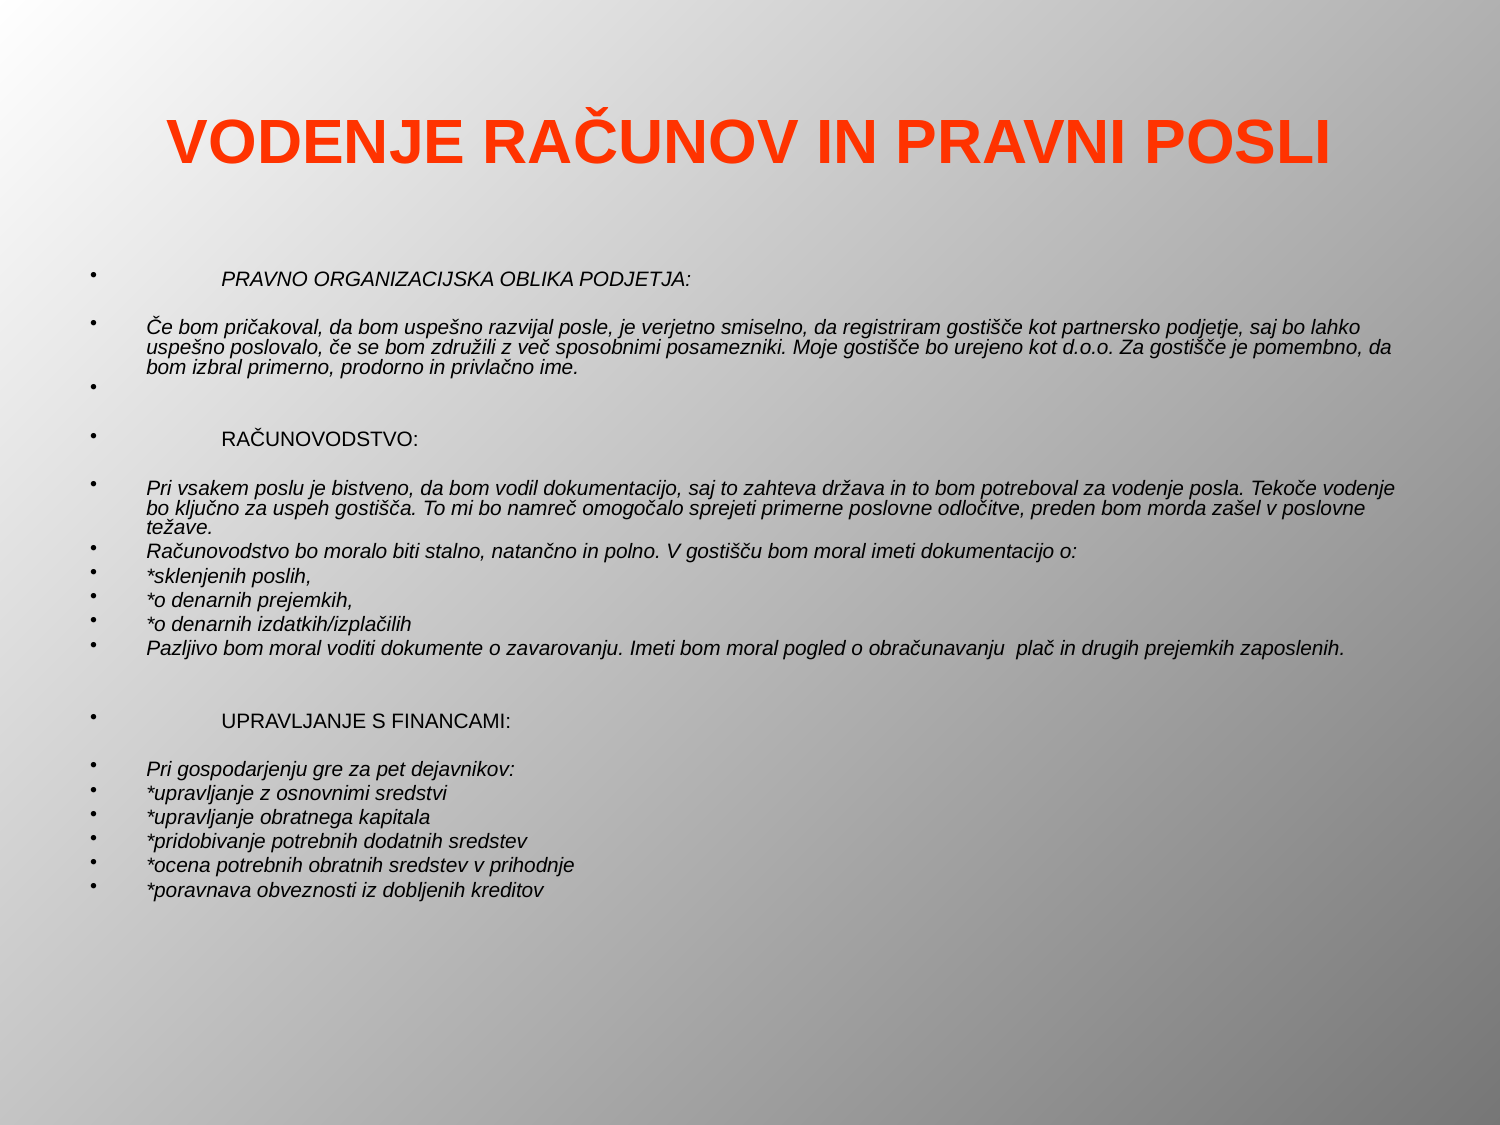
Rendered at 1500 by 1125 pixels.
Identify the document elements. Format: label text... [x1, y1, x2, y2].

title VODENJE RAČUNOV IN PRAVNI POSLI [75, 45, 1425, 233]
list PRAVNO ORGANIZACIJSKA OBLIKA PODJETJA: Če bom pričakoval, da bom uspešno razvijal posle, je verjetno smiselno, da registriram gostišče kot partnersko podjetje, saj bo lahko uspešno poslovalo, če se bom združili z več sposobnimi posamezniki. Moje gostišče bo urejeno kot d.o.o. Za gostišče je pomembno, da bom izbral primerno, prodorno in privlačno ime. RAČUNOVODSTVO: Pri vsakem poslu je bistveno, da bom vodil dokumentacijo, saj to zahteva država in to bom potreboval za vodenje posla. Tekoče vodenje bo ključno za uspeh gostišča. To mi bo namreč omogočalo sprejeti primerne poslovne odločitve, preden bom morda zašel v poslovne težave. Računovodstvo bo moralo biti stalno, natančno in polno. V gostišču bom moral imeti dokumentacijo o: *sklenjenih poslih, *o denarnih prejemkih, *o denarnih izdatkih/izplačilih Pazljivo bom moral voditi dokumente o zavarovanju. Imeti bom moral pogled o obračunavanju plač in drugih prejemkih zaposlenih. UPRAVLJANJE S FINANCAMI: Pri gospodarjenju gre za pet dejavnikov: *upravljanje z osnovnimi sredstvi *upravljanje obratnega kapitala *pridobivanje potrebnih dodatnih sredstev *ocena potrebnih obratnih sredstev v prihodnje *poravnava obveznosti iz dobljenih kreditov [75, 262, 1425, 1005]
